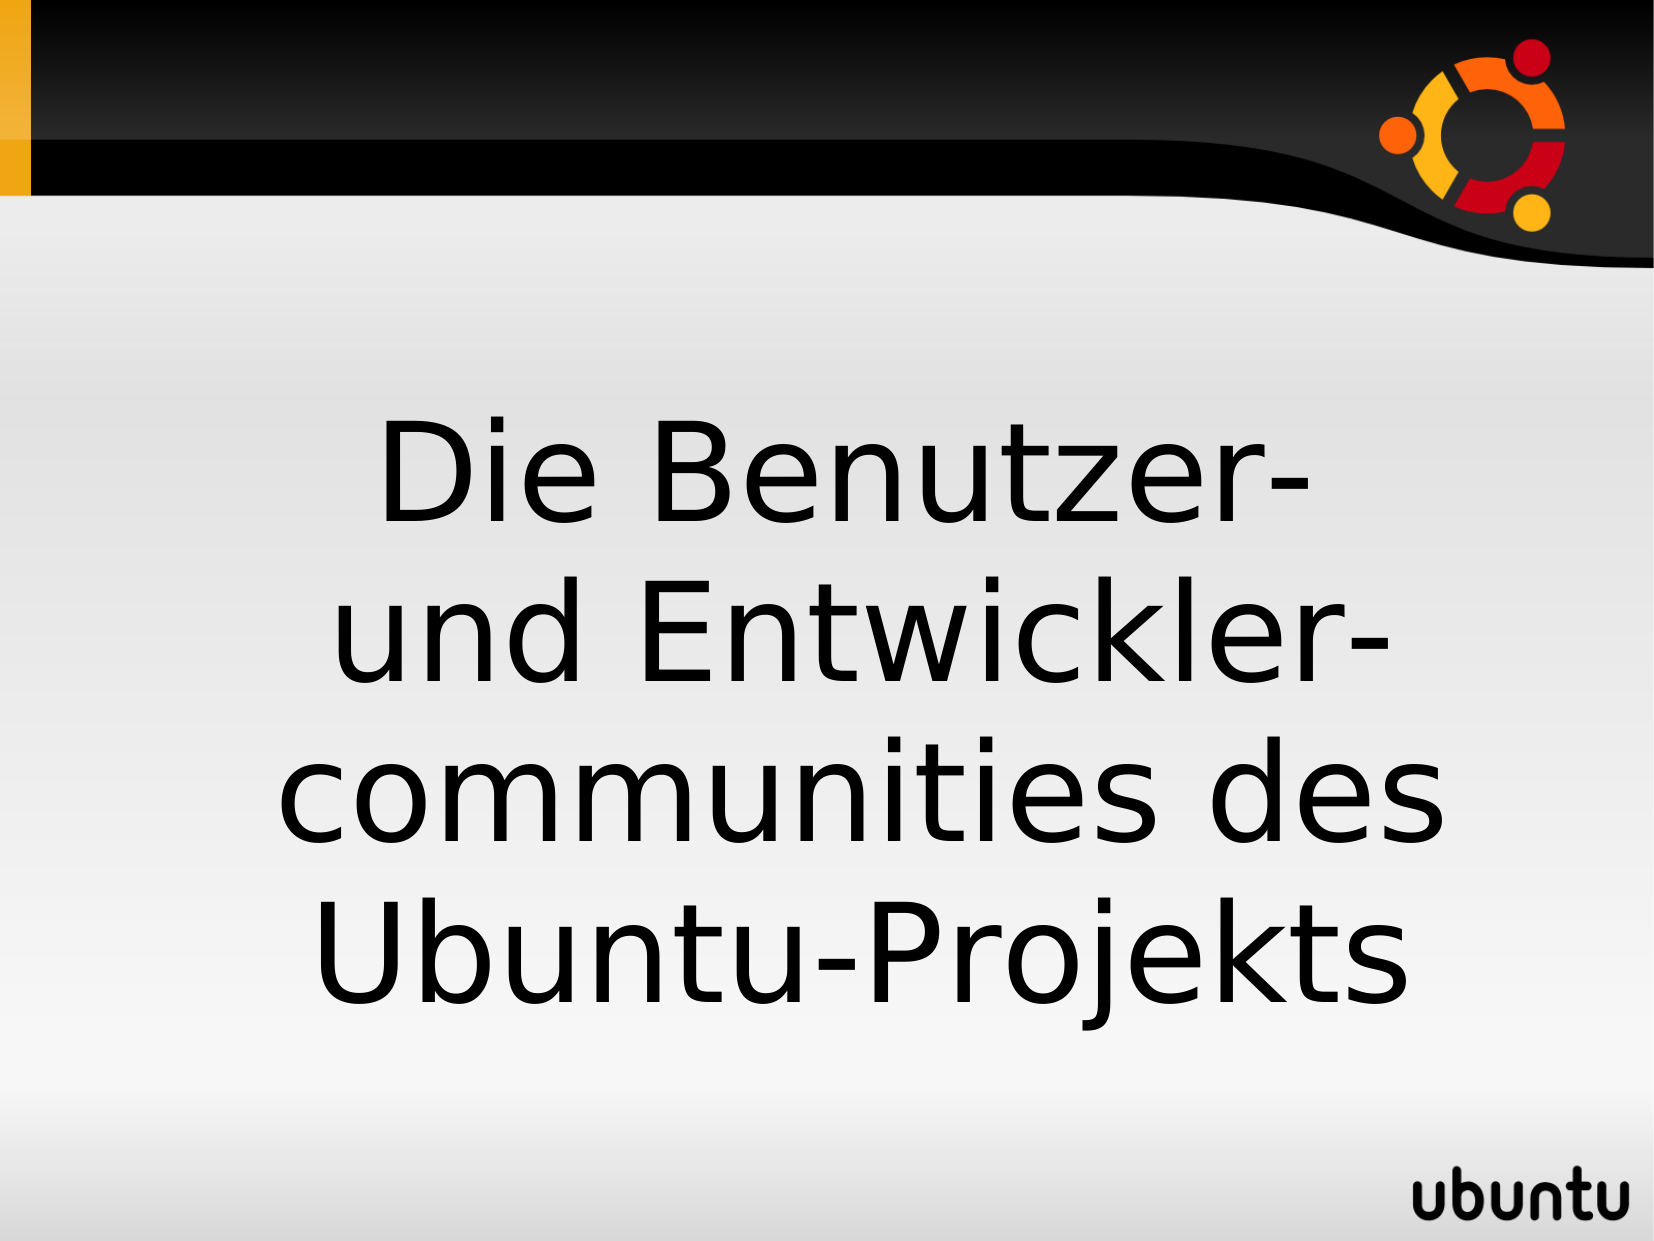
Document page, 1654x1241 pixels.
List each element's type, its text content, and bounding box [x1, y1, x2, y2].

picture [0, 0, 1654, 1241]
subtitle Die Benutzer- und Entwickler-communities des Ubuntu-Projekts [82, 233, 1571, 1166]
